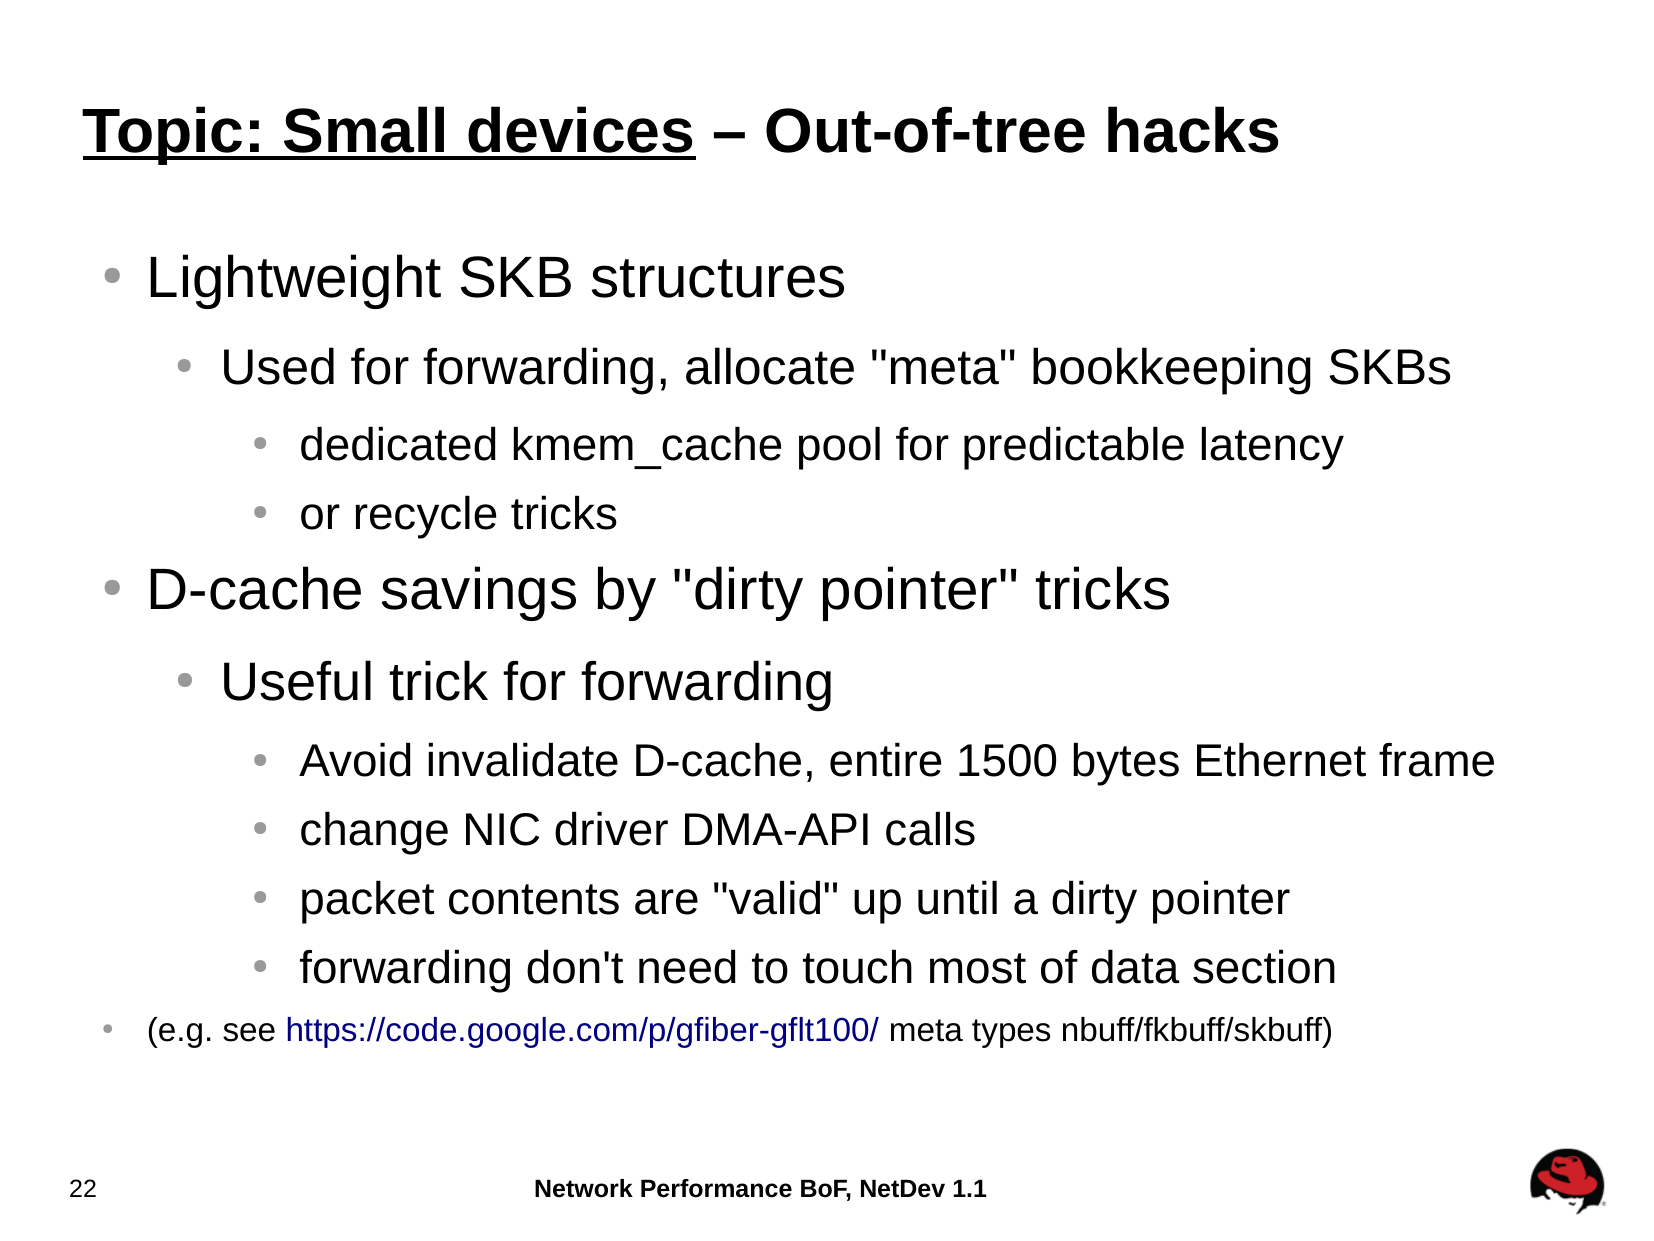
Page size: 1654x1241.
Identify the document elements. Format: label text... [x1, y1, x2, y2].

picture [1529, 1146, 1612, 1224]
title Topic: Small devices – Out-of-tree hacks [82, 37, 1571, 226]
list Lightweight SKB structures Used for forwarding, allocate "meta" bookkeeping SKBs dedicated kmem_cache pool for predictable latency or recycle tricks D-cache savings by "dirty pointer" tricks Useful trick for forwarding Avoid invalidate D-cache, entire 1500 bytes Ethernet frame change NIC driver DMA-API calls packet contents are "valid" up until a dirty pointer forwarding don't need to touch most of data section (e.g. see https://code.google.com/p/gfiber-gflt100/ meta types nbuff/fkbuff/skbuff) [86, 244, 1575, 1049]
